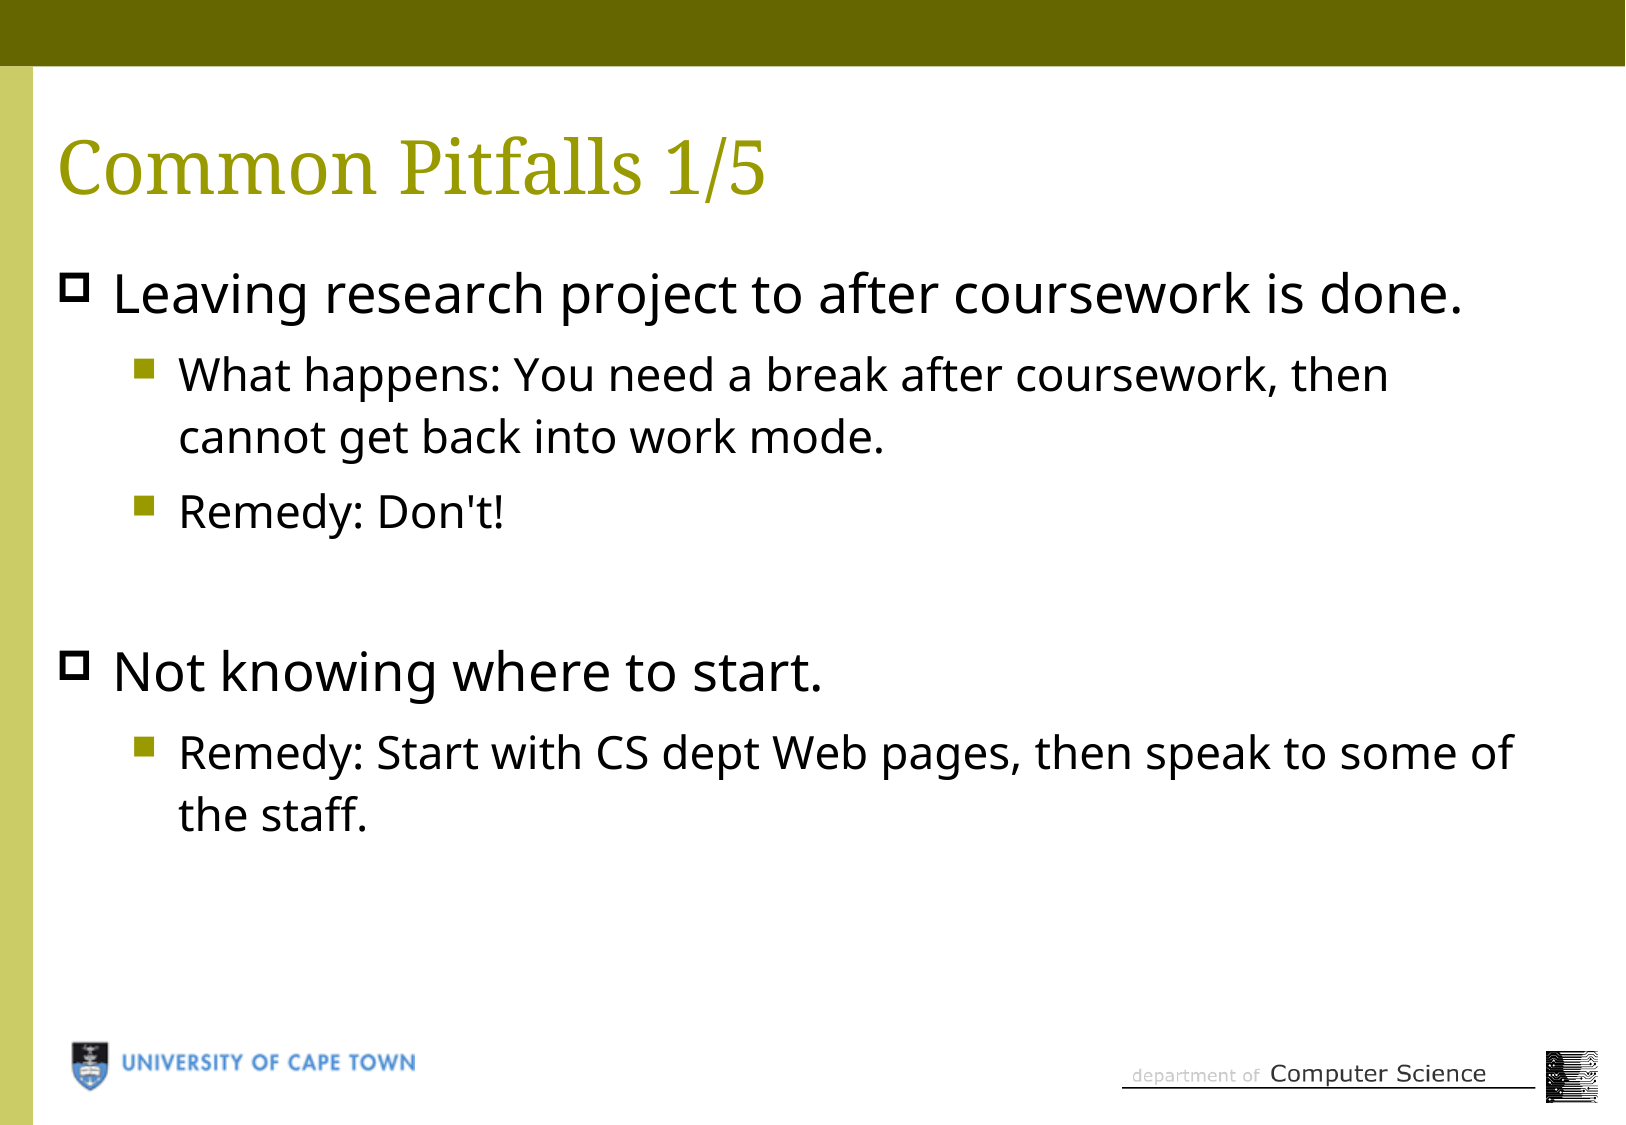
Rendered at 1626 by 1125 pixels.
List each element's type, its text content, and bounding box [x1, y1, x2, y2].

title Common Pitfalls 1/5 [56, 109, 1543, 222]
picture [1122, 1044, 1536, 1092]
picture [61, 1024, 415, 1103]
list Leaving research project to after coursework is done. What happens: You need a break after coursework, then cannot get back into work mode. Remedy: Don't! Not knowing where to start. Remedy: Start with CS dept Web pages, then speak to some of the staff. [56, 255, 1544, 991]
picture [1546, 1051, 1598, 1103]
